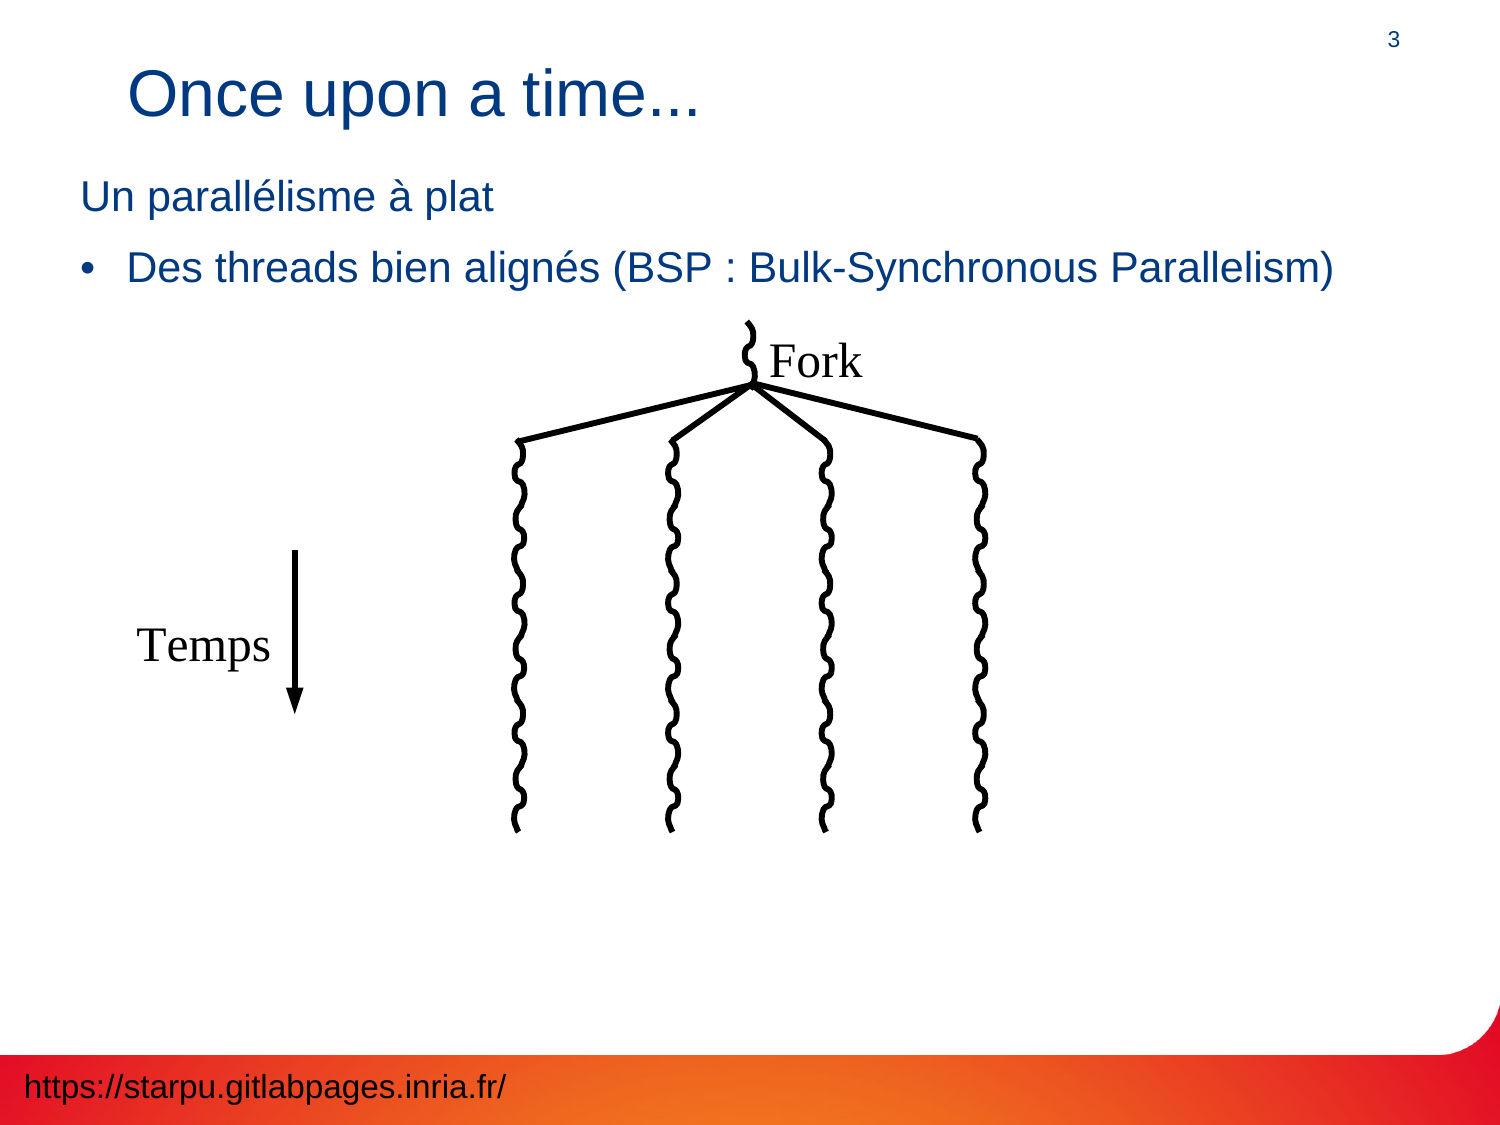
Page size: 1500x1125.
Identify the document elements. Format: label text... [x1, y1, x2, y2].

list Un parallélisme à plat Des threads bien alignés (BSP : Bulk-Synchronous Parallelism) [65, 164, 1428, 946]
picture [0, 947, 1500, 1125]
text_box Fork [751, 317, 881, 477]
title Once upon a time... [112, 0, 1474, 188]
text_box Temps [118, 601, 291, 762]
